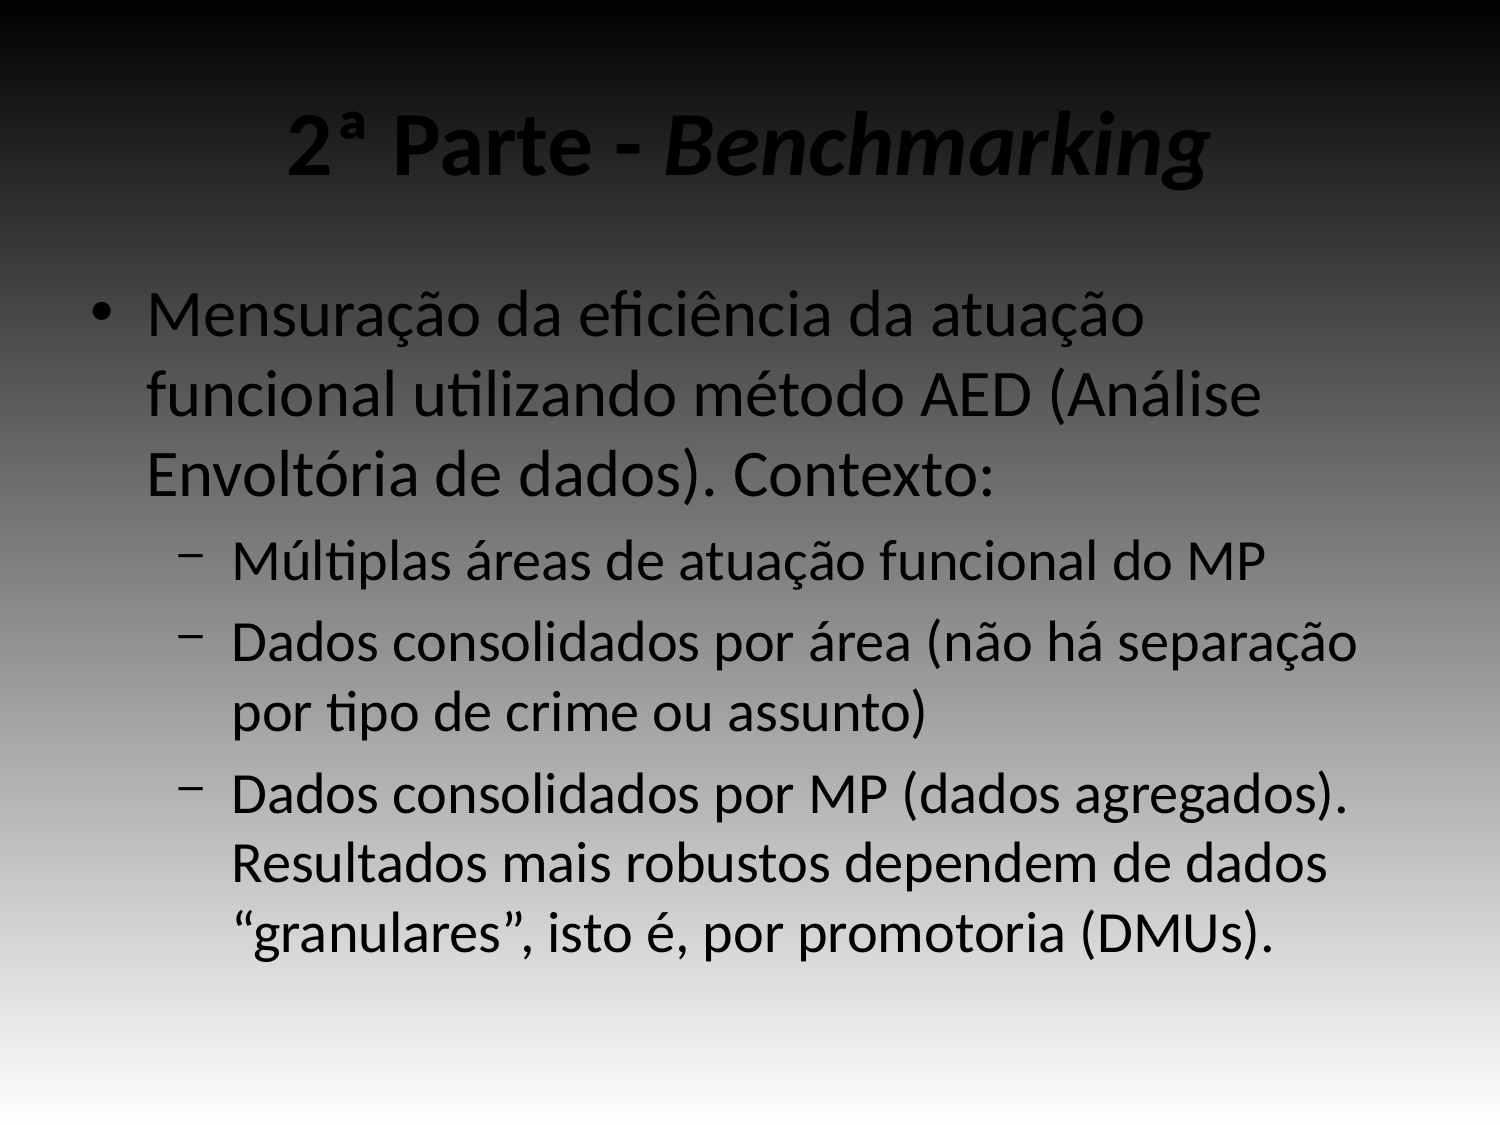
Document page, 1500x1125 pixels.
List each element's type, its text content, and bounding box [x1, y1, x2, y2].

title 2ª Parte - Benchmarking [75, 45, 1425, 233]
list Mensuração da eficiência da atuação funcional utilizando método AED (Análise Envoltória de dados). Contexto: Múltiplas áreas de atuação funcional do MP Dados consolidados por área (não há separação por tipo de crime ou assunto) Dados consolidados por MP (dados agregados). Resultados mais robustos dependem de dados “granulares”, isto é, por promotoria (DMUs). [75, 262, 1425, 1005]
